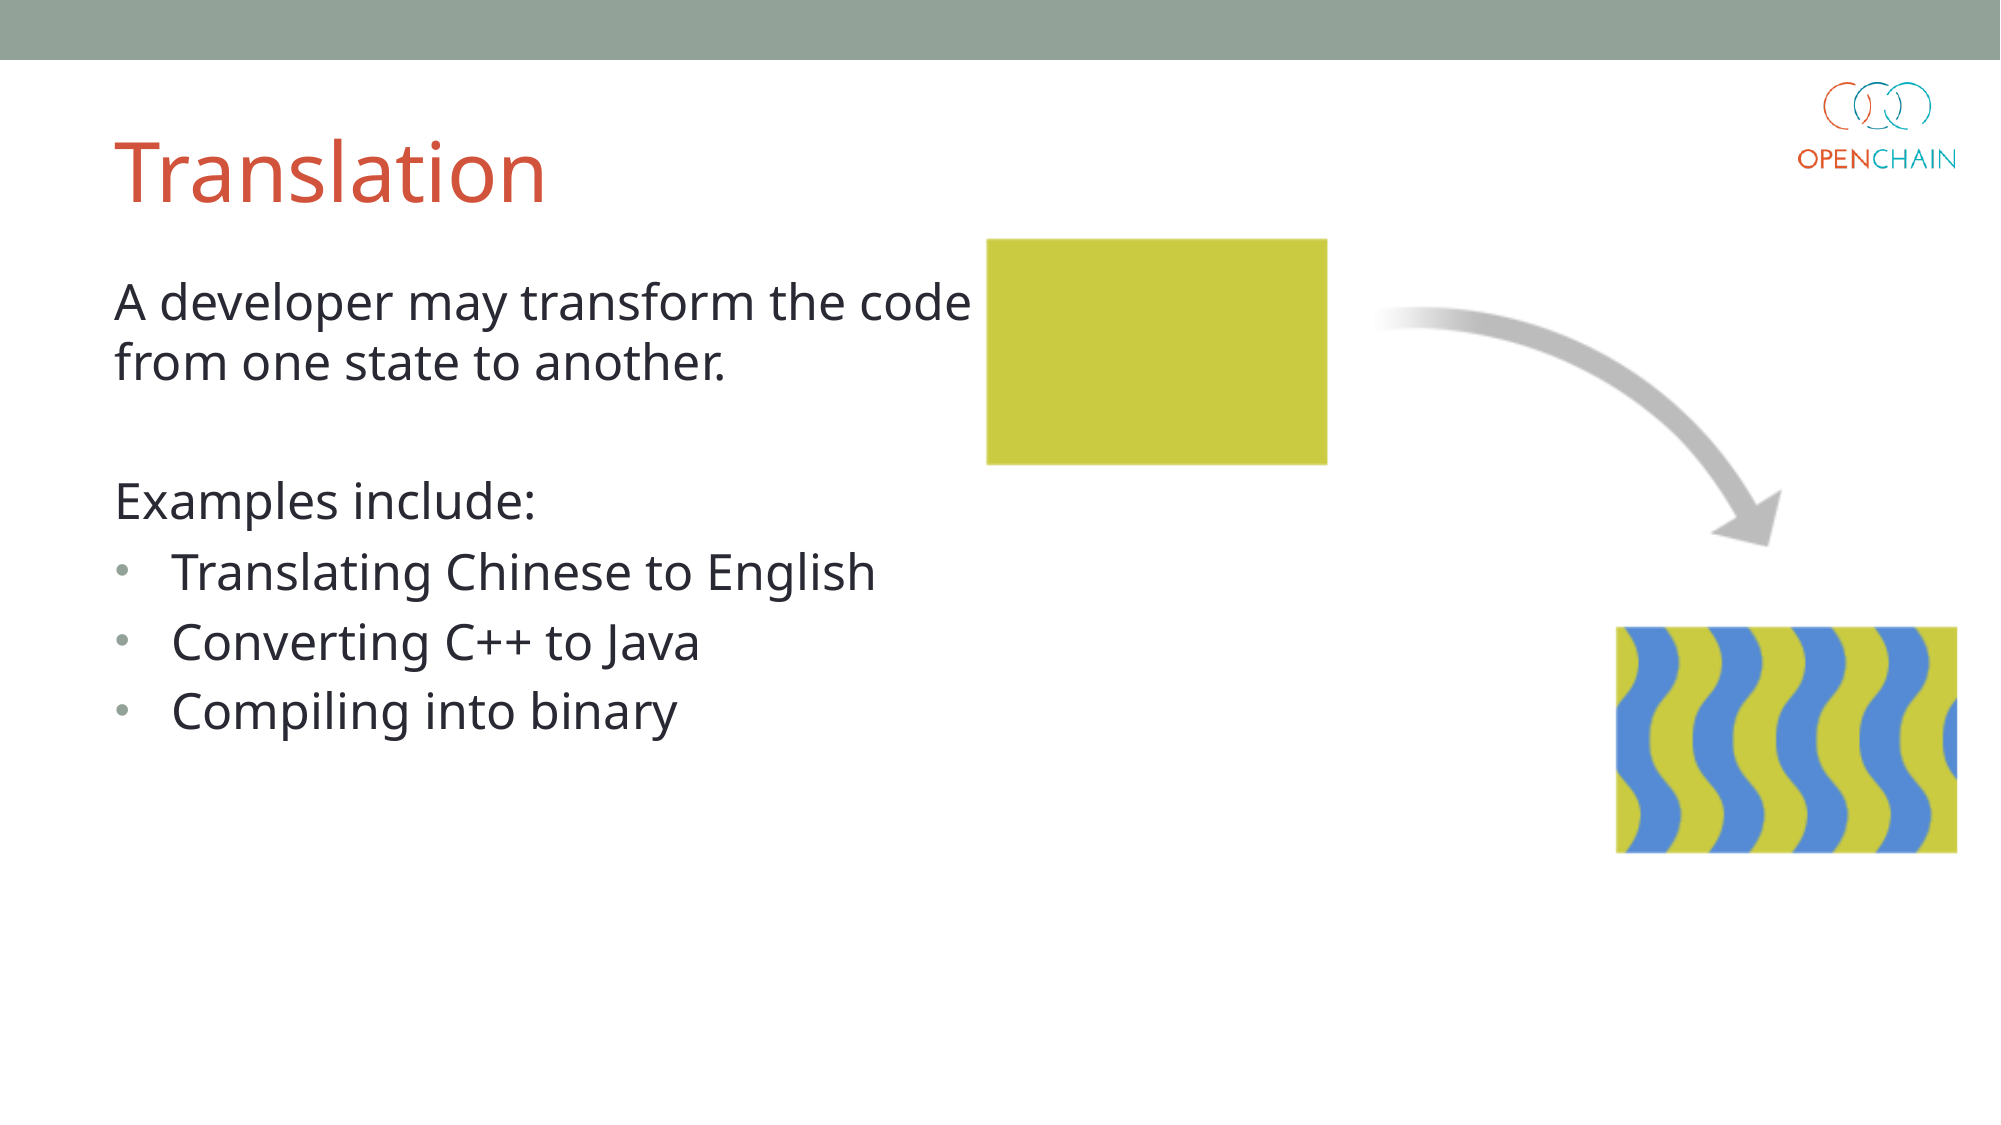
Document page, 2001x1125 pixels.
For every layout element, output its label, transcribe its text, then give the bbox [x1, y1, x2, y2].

title Translation [99, 87, 1900, 250]
list A developer may transform the code from one state to another. Examples include: Translating Chinese to English Converting C++ to Java Compiling into binary [99, 262, 730, 1063]
picture [730, 82, 2000, 1088]
